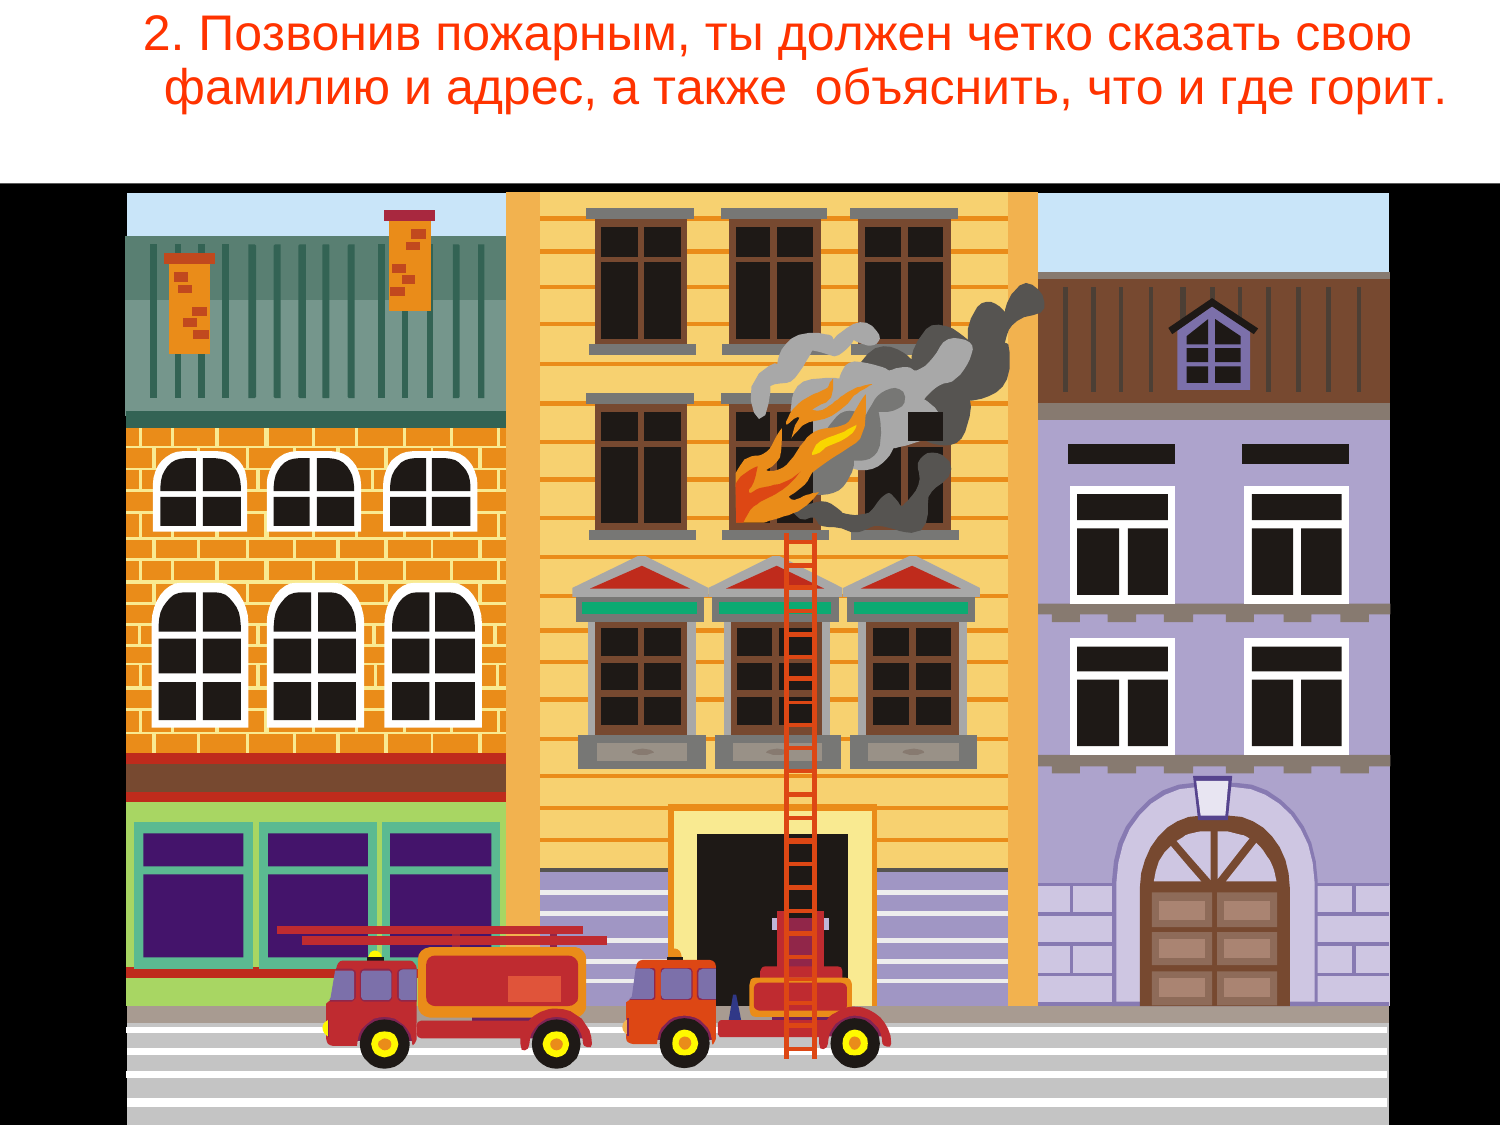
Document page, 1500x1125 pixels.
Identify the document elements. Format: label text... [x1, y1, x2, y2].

picture [125, 192, 1391, 1125]
list 2. Позвонив пожарным, ты должен четко сказать свою фамилию и адрес, а также объяснить, что и где горит. [0, 0, 1500, 178]
